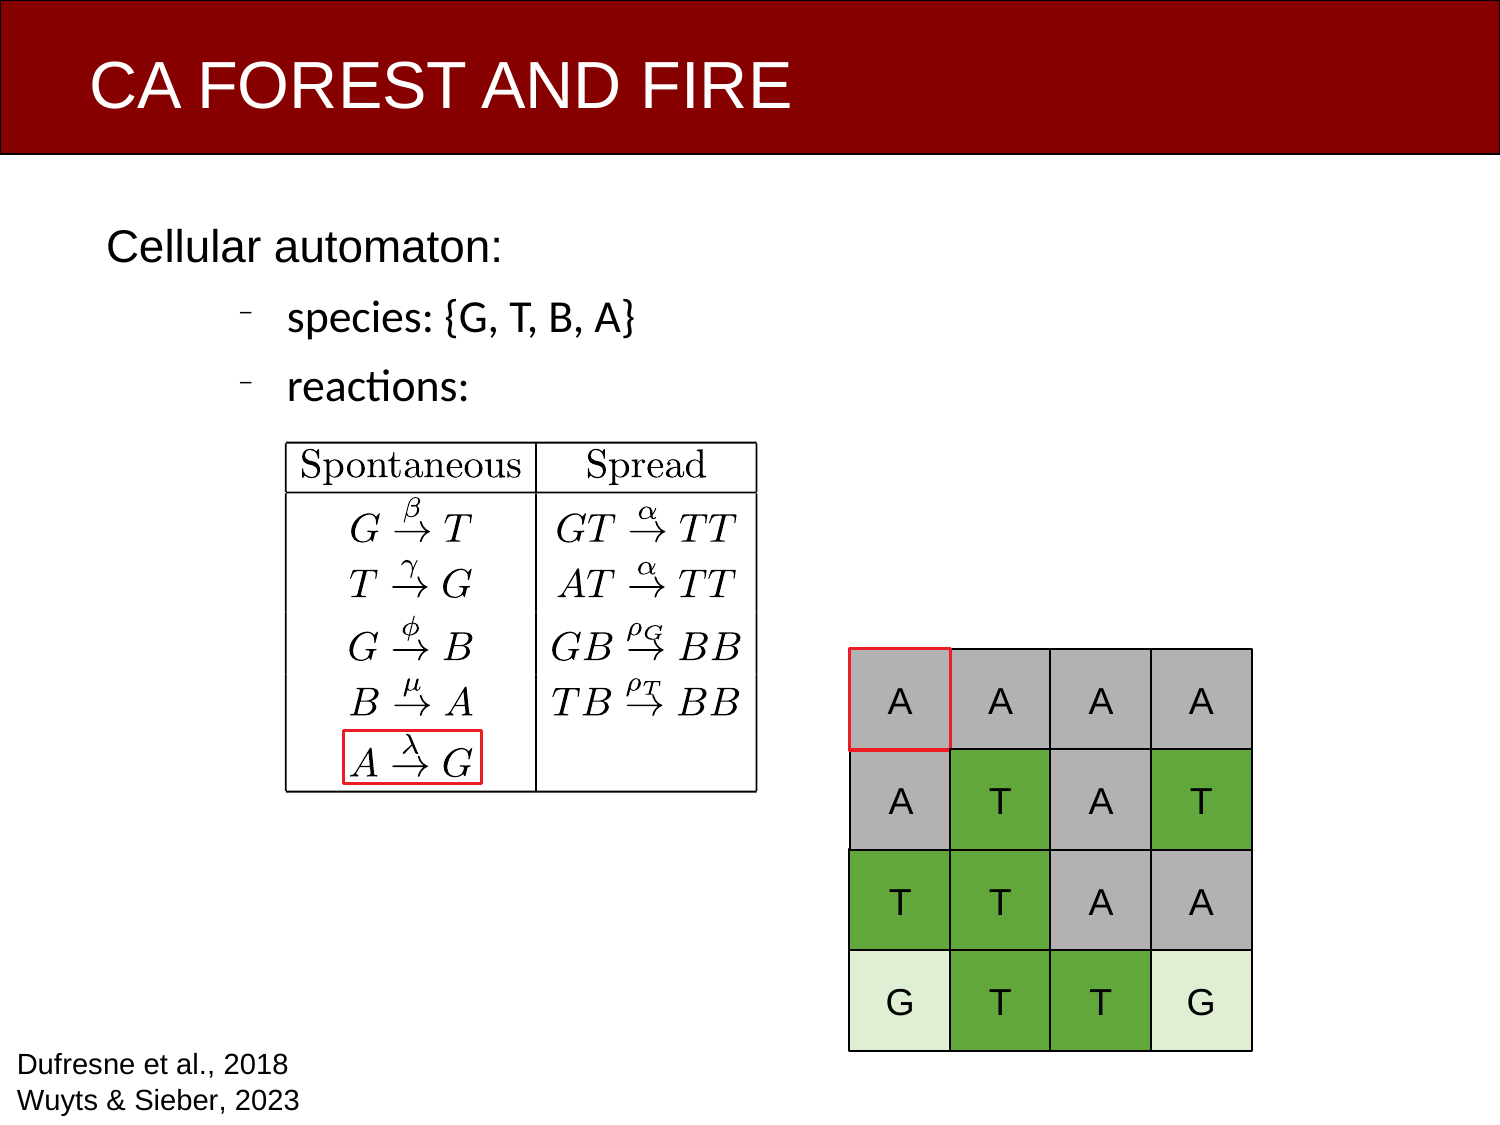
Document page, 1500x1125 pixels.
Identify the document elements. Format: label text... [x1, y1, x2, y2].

text_box [0, 0, 1500, 154]
title CA FOREST AND FIRE [74, 3, 1425, 160]
list Cellular automaton: species: {G, T, B, A} reactions: [75, 209, 1425, 952]
text_box G [849, 952, 949, 1052]
text_box G [1150, 952, 1252, 1052]
text_box T [949, 952, 1050, 1052]
text_box T [1050, 952, 1150, 1052]
text_box Dufresne et al., 2018 Wuyts & Sieber, 2023 [2, 1038, 442, 1125]
